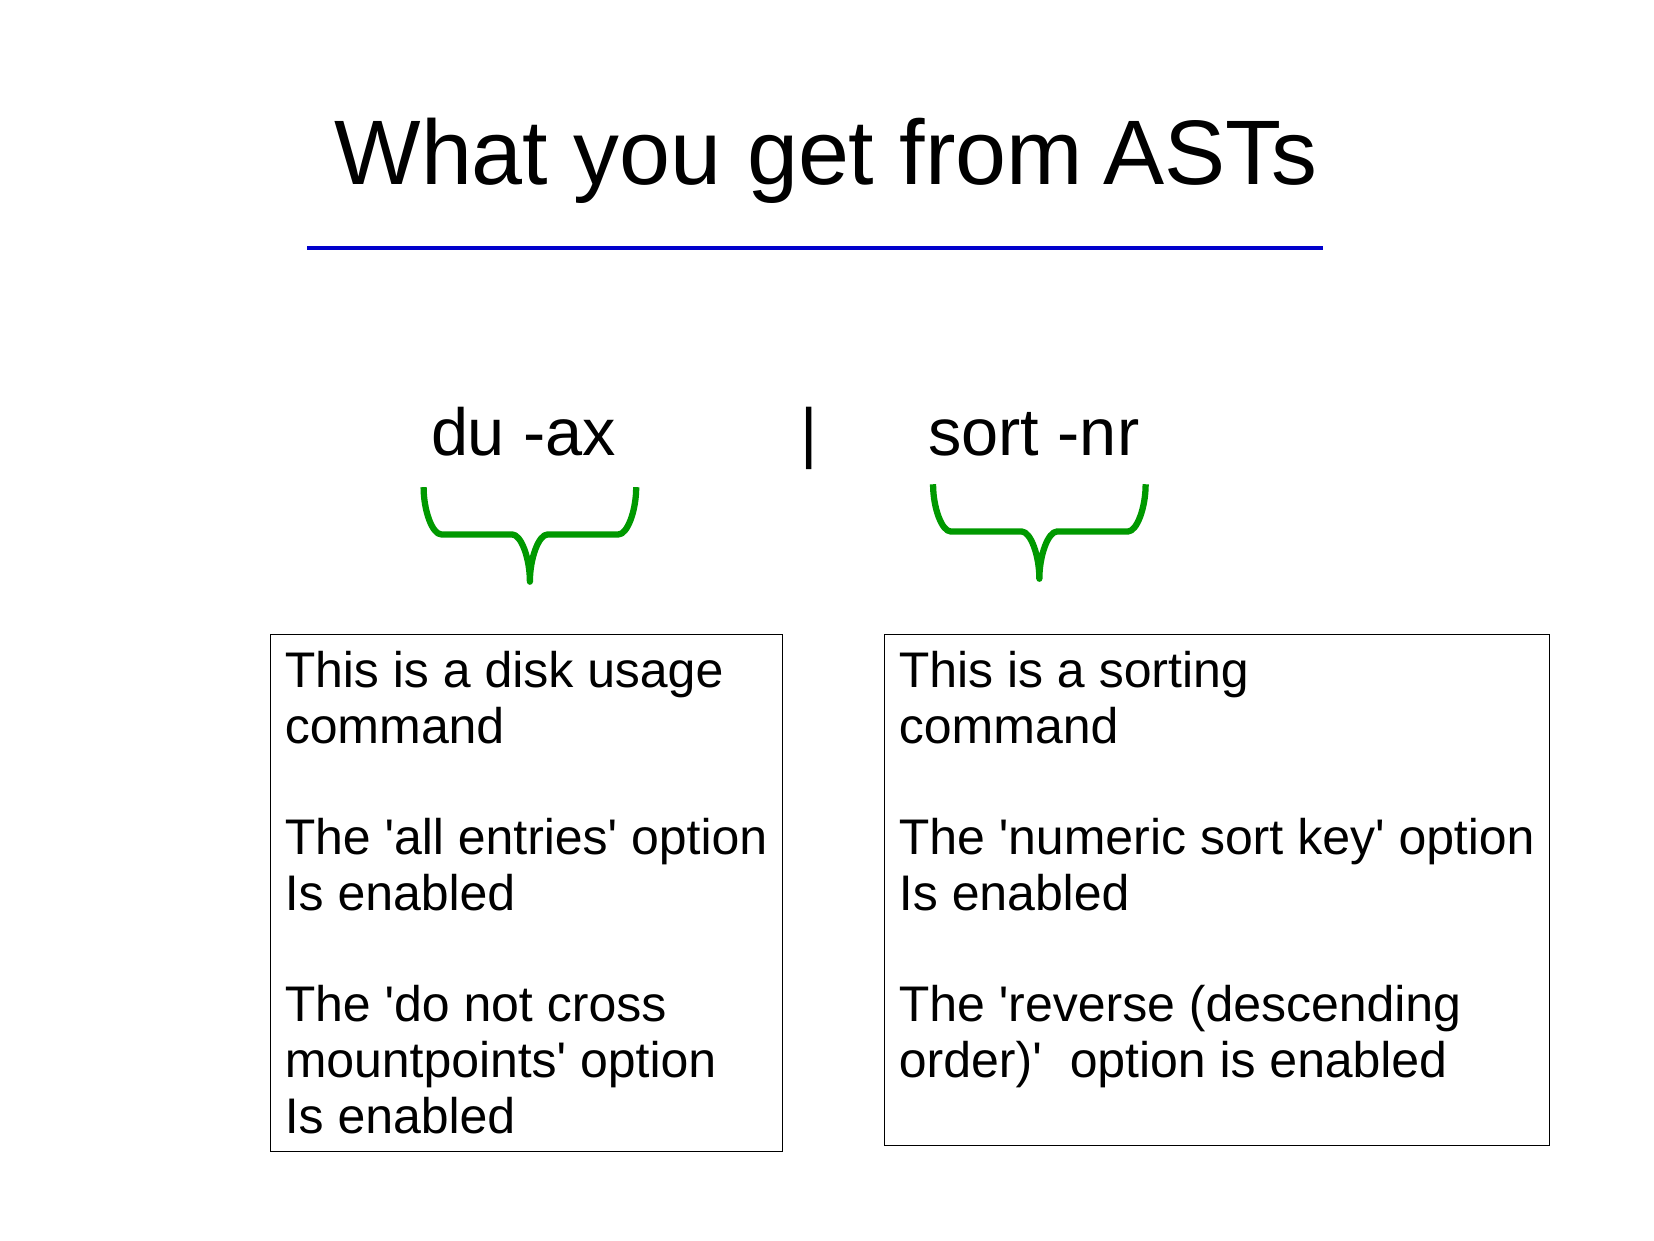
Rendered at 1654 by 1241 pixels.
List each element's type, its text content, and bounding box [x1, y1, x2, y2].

text_box This is a sorting command The 'numeric sort key' option Is enabled The 'reverse (descending order)' option is enabled [884, 634, 1550, 1146]
title What you get from ASTs [82, 49, 1571, 257]
list du -ax | sort -nr [82, 290, 1571, 1010]
text_box This is a disk usage command The 'all entries' option Is enabled The 'do not cross mountpoints' option Is enabled [270, 634, 783, 1152]
